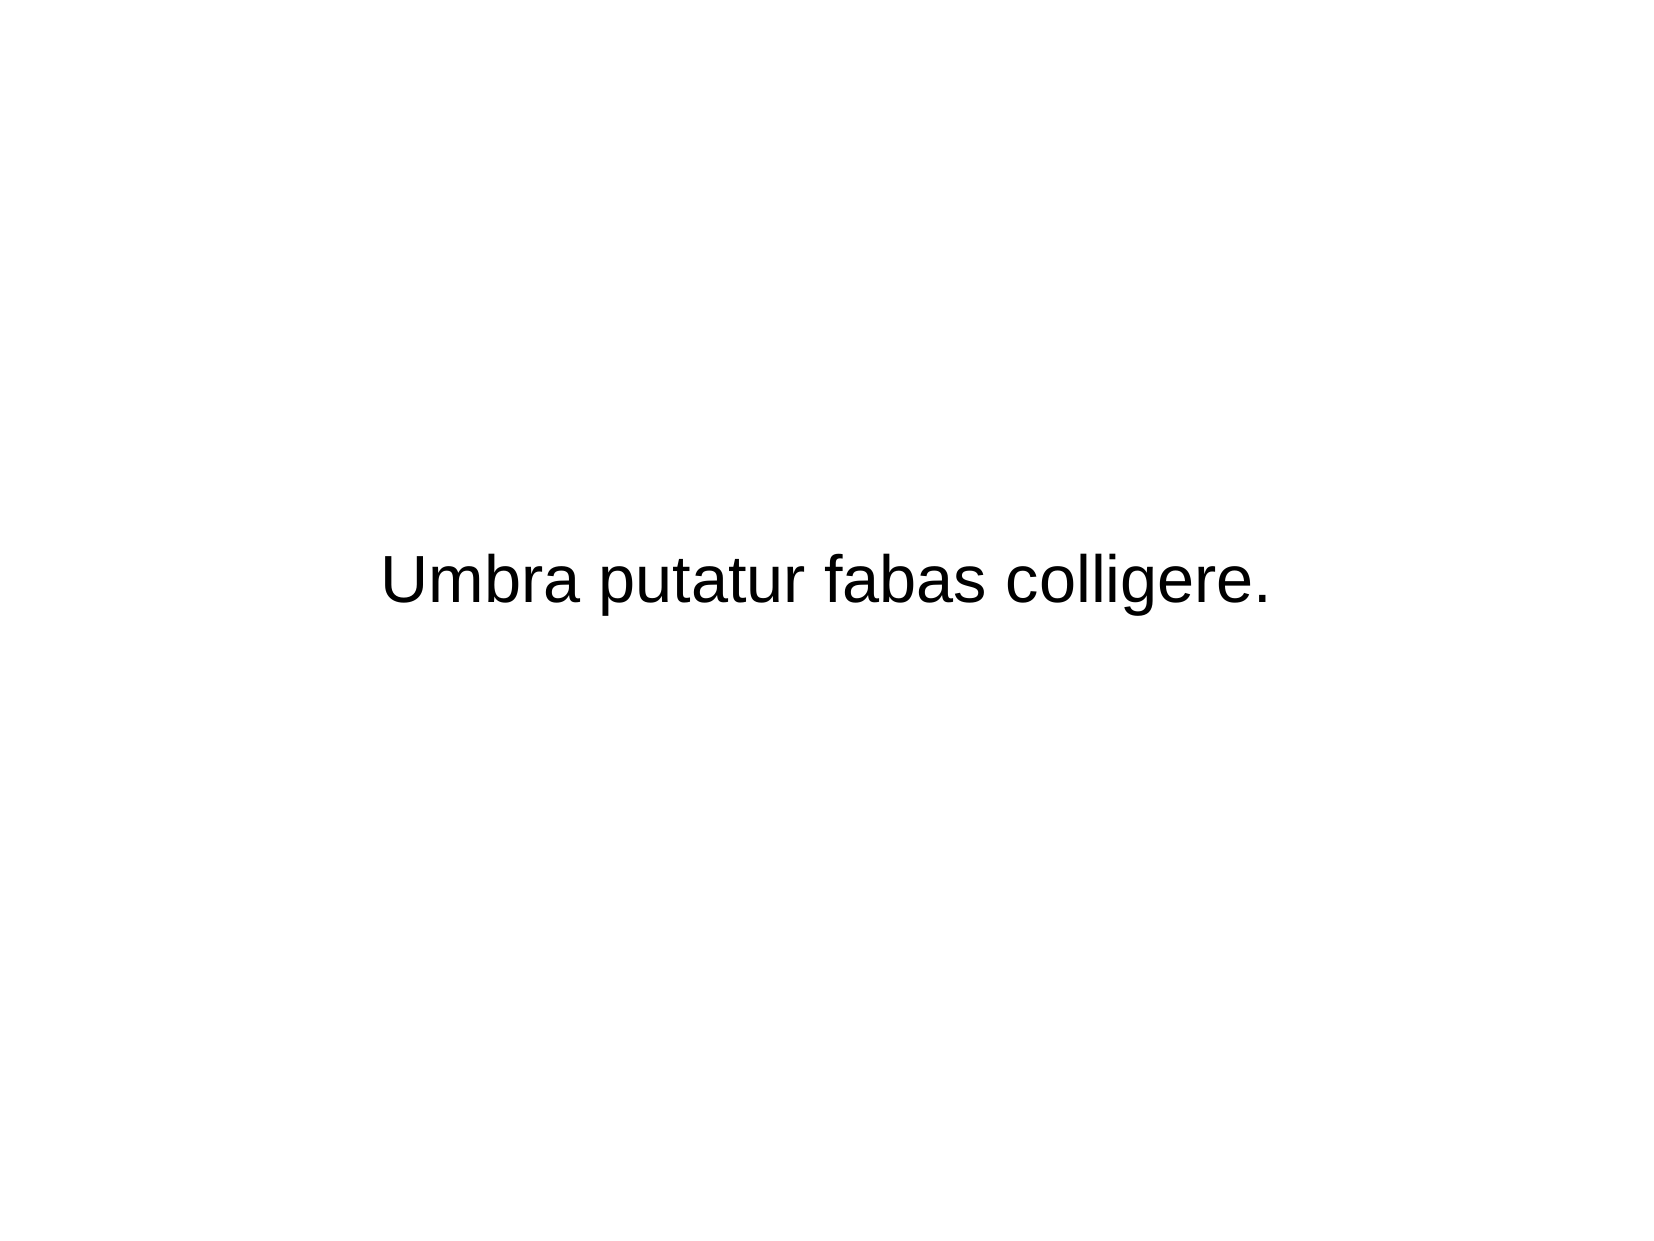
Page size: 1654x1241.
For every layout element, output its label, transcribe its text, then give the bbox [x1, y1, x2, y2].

subtitle Umbra putatur fabas colligere. [82, 56, 1571, 1102]
